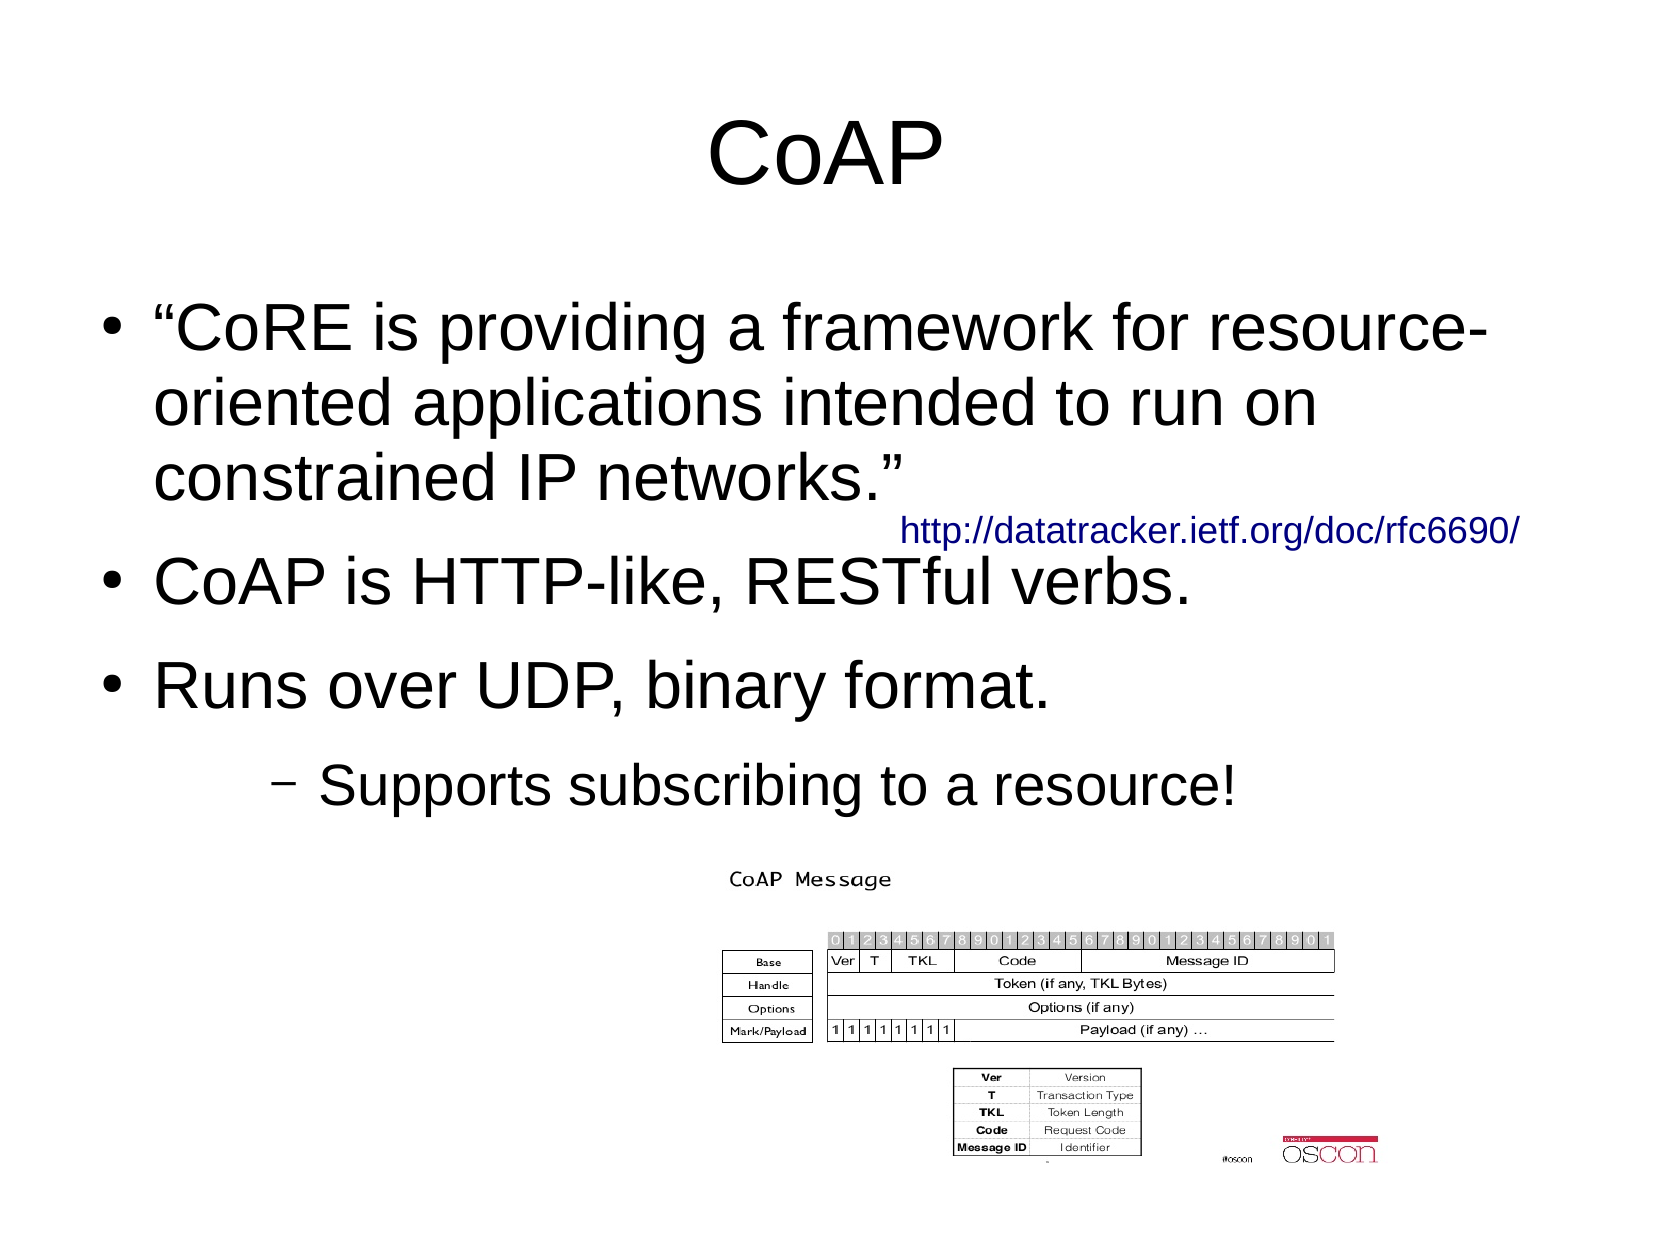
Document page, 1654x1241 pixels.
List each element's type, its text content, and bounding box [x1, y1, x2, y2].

title CoAP [82, 49, 1571, 257]
picture [708, 856, 1388, 1169]
list “CoRE is providing a framework for resource-oriented applications intended to run on constrained IP networks.” CoAP is HTTP-like, RESTful verbs. Runs over UDP, binary format. Supports subscribing to a resource! [82, 290, 1571, 1010]
text_box http://datatracker.ietf.org/doc/rfc6690/ [885, 501, 1536, 559]
